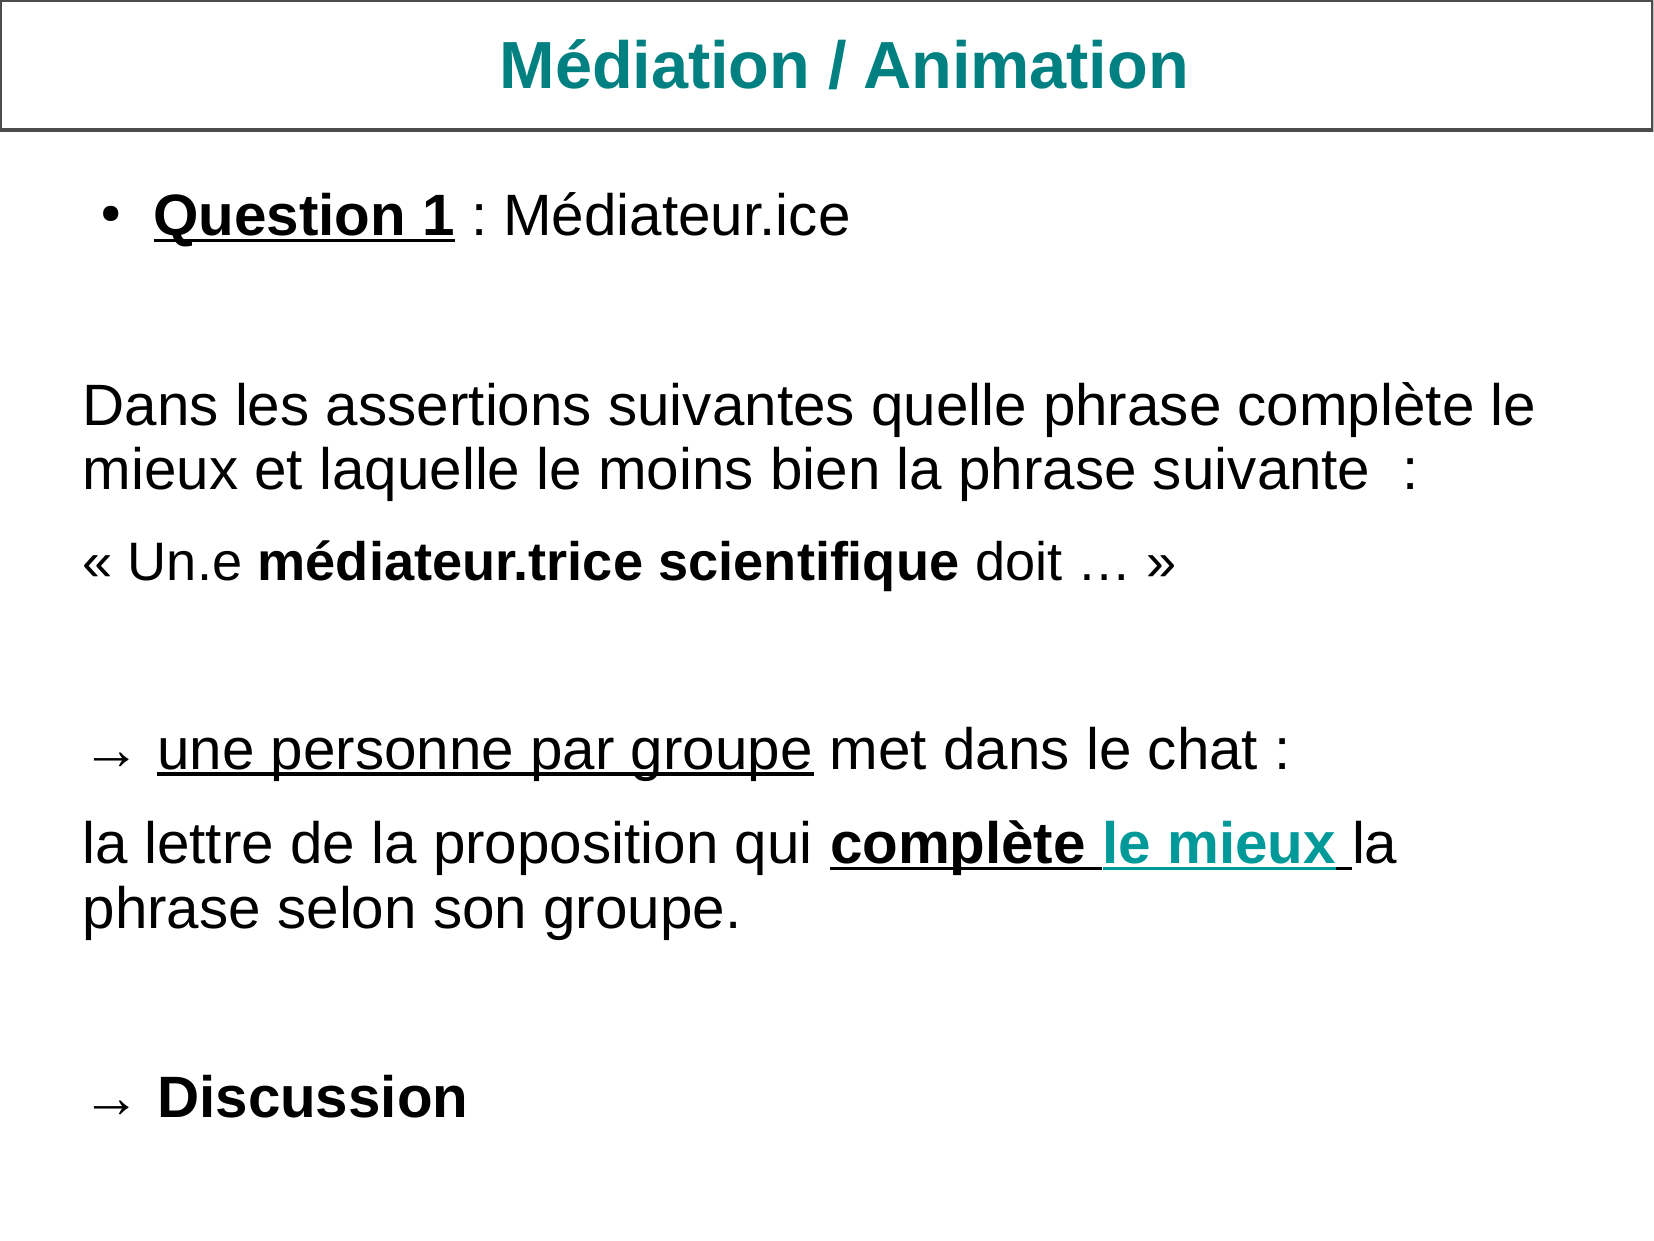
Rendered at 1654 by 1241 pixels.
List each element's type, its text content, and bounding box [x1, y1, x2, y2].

list Question 1 : Médiateur.ice Dans les assertions suivantes quelle phrase complète le mieux et laquelle le moins bien la phrase suivante : « Un.e médiateur.trice scientifique doit … » → une personne par groupe met dans le chat : la lettre de la proposition qui complète le mieux la phrase selon son groupe. → Discussion [82, 130, 1571, 1225]
text_box Médiation / Animation [0, 0, 1654, 130]
